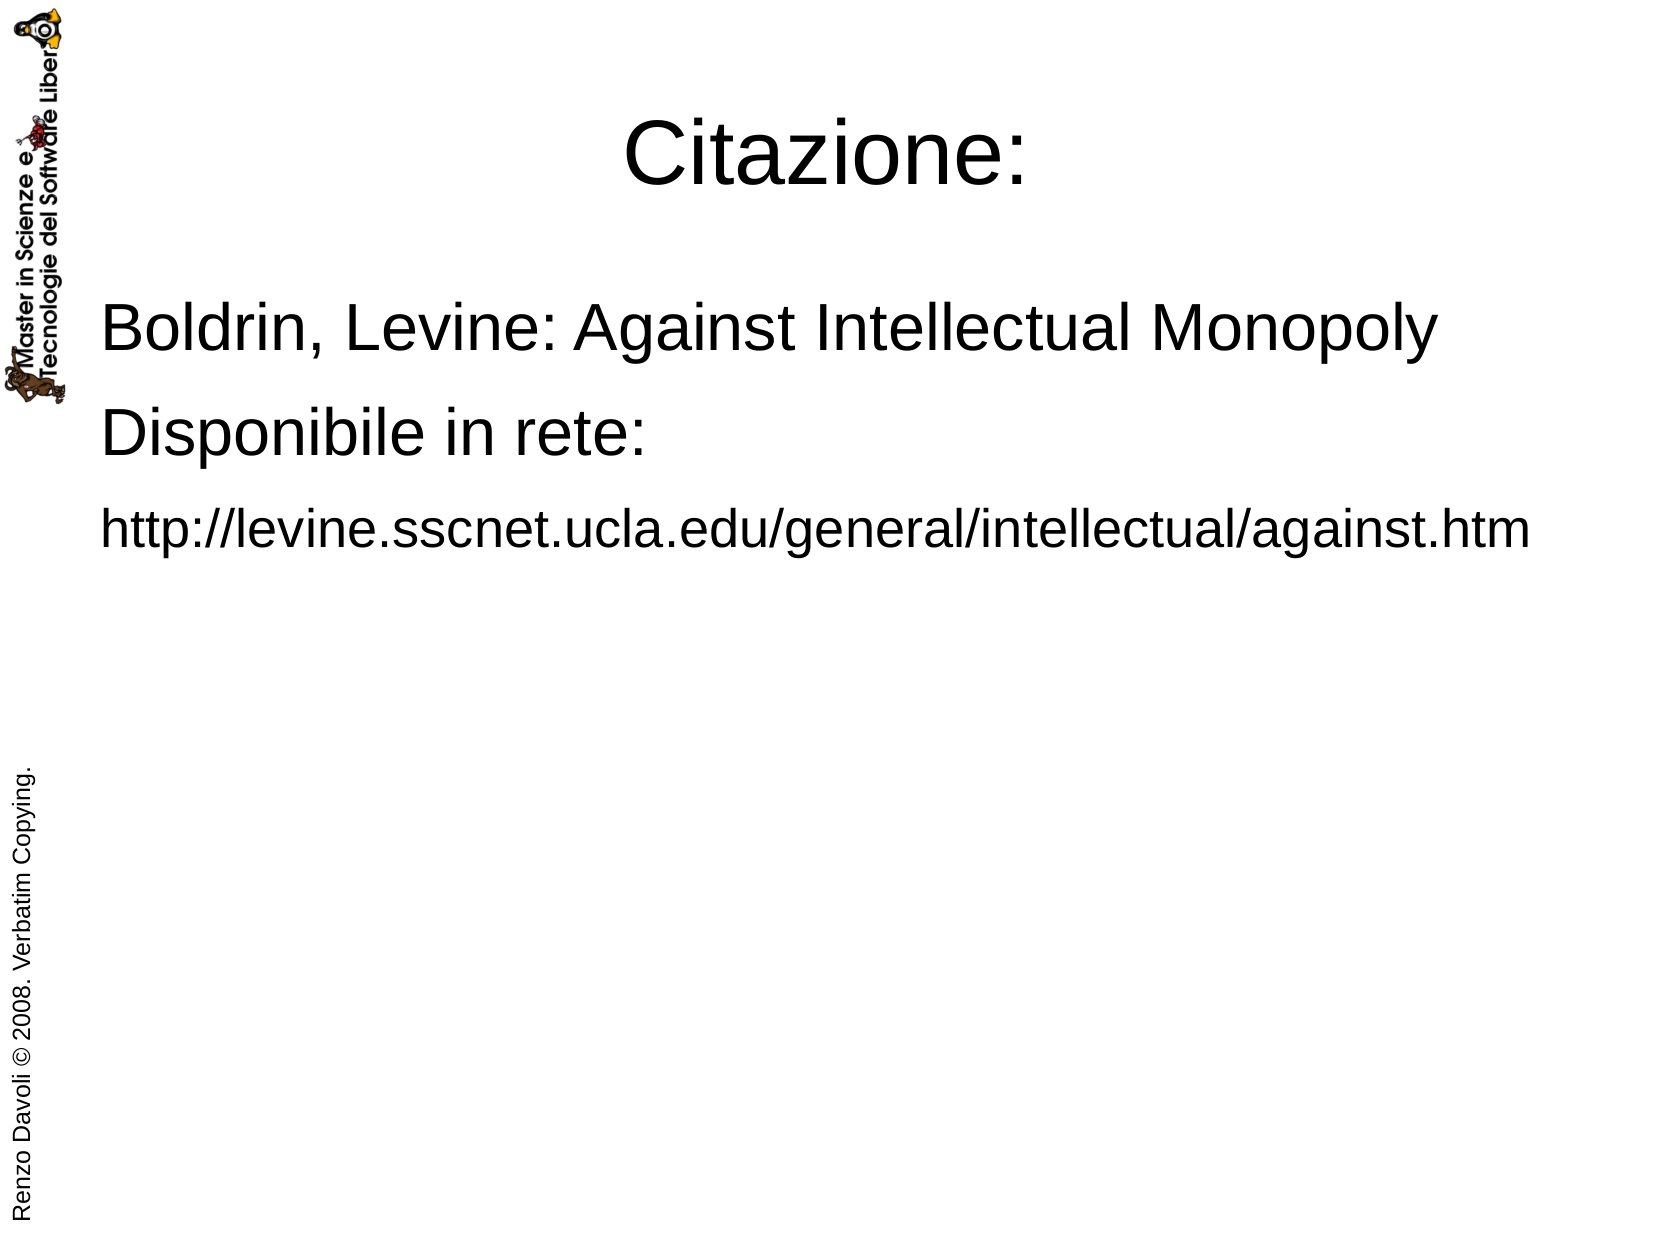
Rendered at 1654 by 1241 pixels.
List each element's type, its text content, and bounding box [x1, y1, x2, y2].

title Citazione: [82, 56, 1571, 250]
list Boldrin, Levine: Against Intellectual Monopoly Disponibile in rete: http://levine.sscnet.ucla.edu/general/intellectual/against.htm [82, 290, 1571, 1094]
picture [1, 2, 69, 413]
